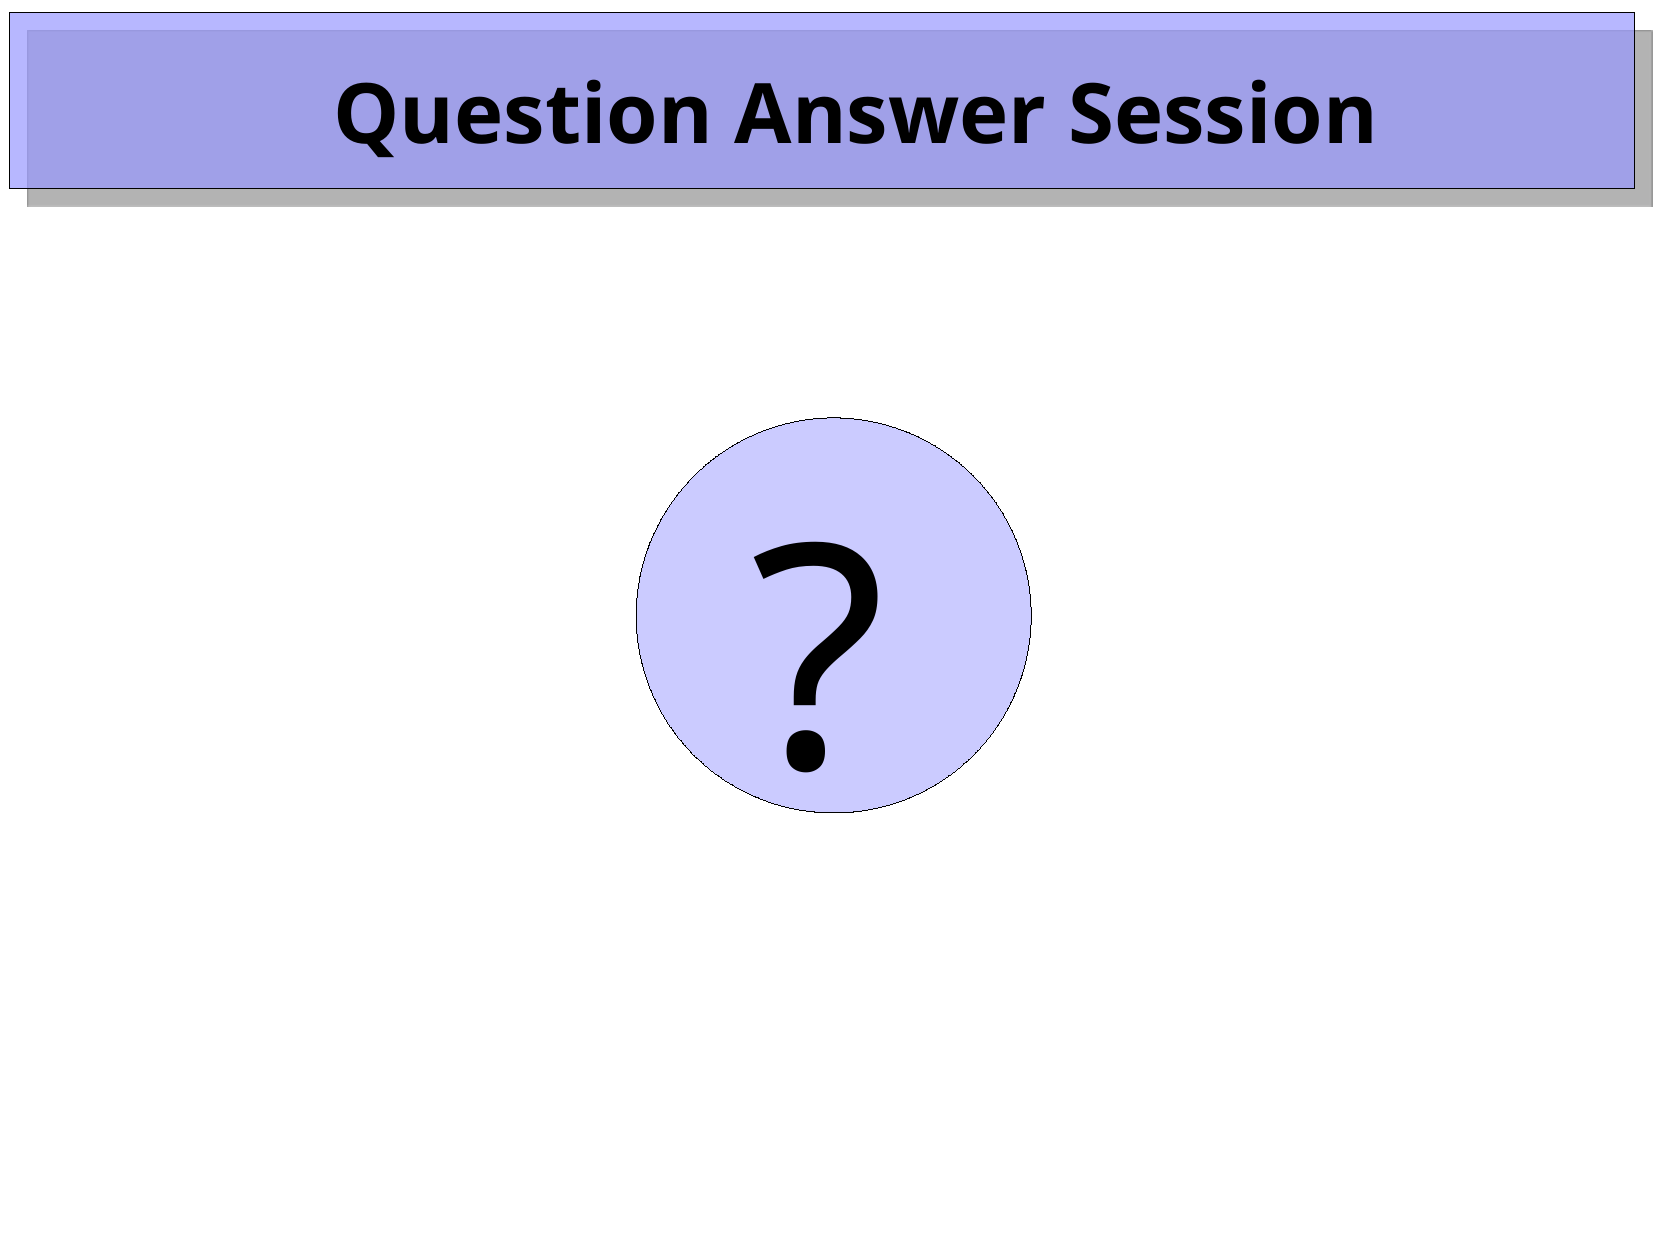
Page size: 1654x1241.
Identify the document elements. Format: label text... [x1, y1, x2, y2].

text_box ? [750, 434, 963, 823]
text_box [636, 436, 750, 795]
text_box Question Answer Session [172, 54, 1540, 162]
text_box [755, 417, 912, 434]
text_box [963, 466, 1032, 765]
text_box [9, 12, 1635, 189]
